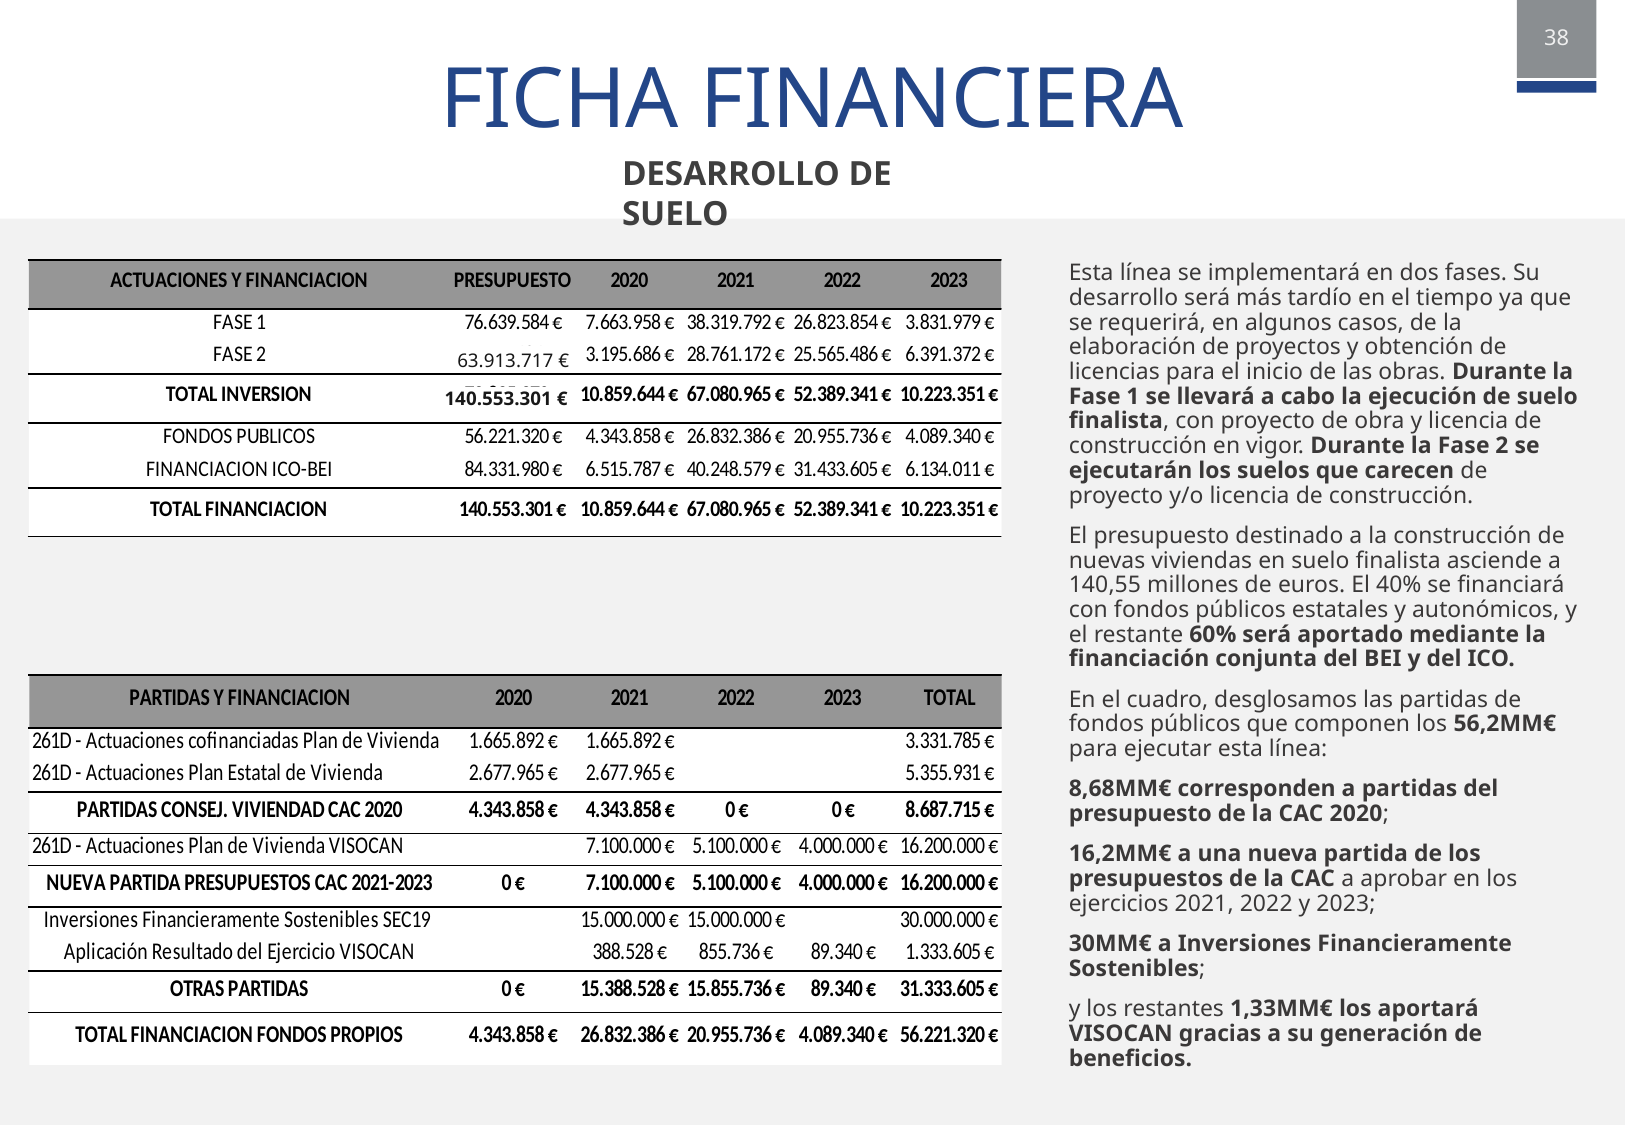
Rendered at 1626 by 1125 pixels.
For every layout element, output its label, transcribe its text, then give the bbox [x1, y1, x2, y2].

picture [27, 259, 1003, 538]
list FICHA FINANCIERA [142, 58, 1483, 143]
text_box 140.553.301 € [429, 379, 592, 417]
text_box DESARROLLO DE SUELO [622, 152, 1003, 233]
picture [28, 674, 1003, 1067]
text_box Esta línea se implementará en dos fases. Su desarrollo será más tardío en el tiempo ya que se requerirá, en algunos casos, de la elaboración de proyectos y obtención de licencias para el inicio de las obras. Durante la Fase 1 se llevará a cabo la ejecución de suelo finalista, con proyecto de obra y licencia de construcción en vigor. Durante la Fase 2 se ejecutarán los suelos que carecen de proyecto y/o licencia de construcción. El presupuesto destinado a la construcción de nuevas viviendas en suelo finalista asciende a 140,55 millones de euros. El 40% se financiará con fondos públicos estatales y autonómicos, y el restante 60% será aportado mediante la financiación conjunta del BEI y del ICO. En el cuadro, desglosamos las partidas de fondos públicos que componen los 56,2MM€ para ejecutar esta línea: 8,68MM€ corresponden a partidas del presupuesto de la CAC 2020; 16,2MM€ a una nueva partida de los presupuestos de la CAC a aprobar en los ejercicios 2021, 2022 y 2023; 30MM€ a Inversiones Financieramente Sostenibles; y los restantes 1,33MM€ los aportará VISOCAN gracias a su generación de beneficios. [1053, 253, 1598, 1096]
text_box 63.913.717 € [442, 341, 605, 379]
text_box [0, 218, 1625, 1125]
